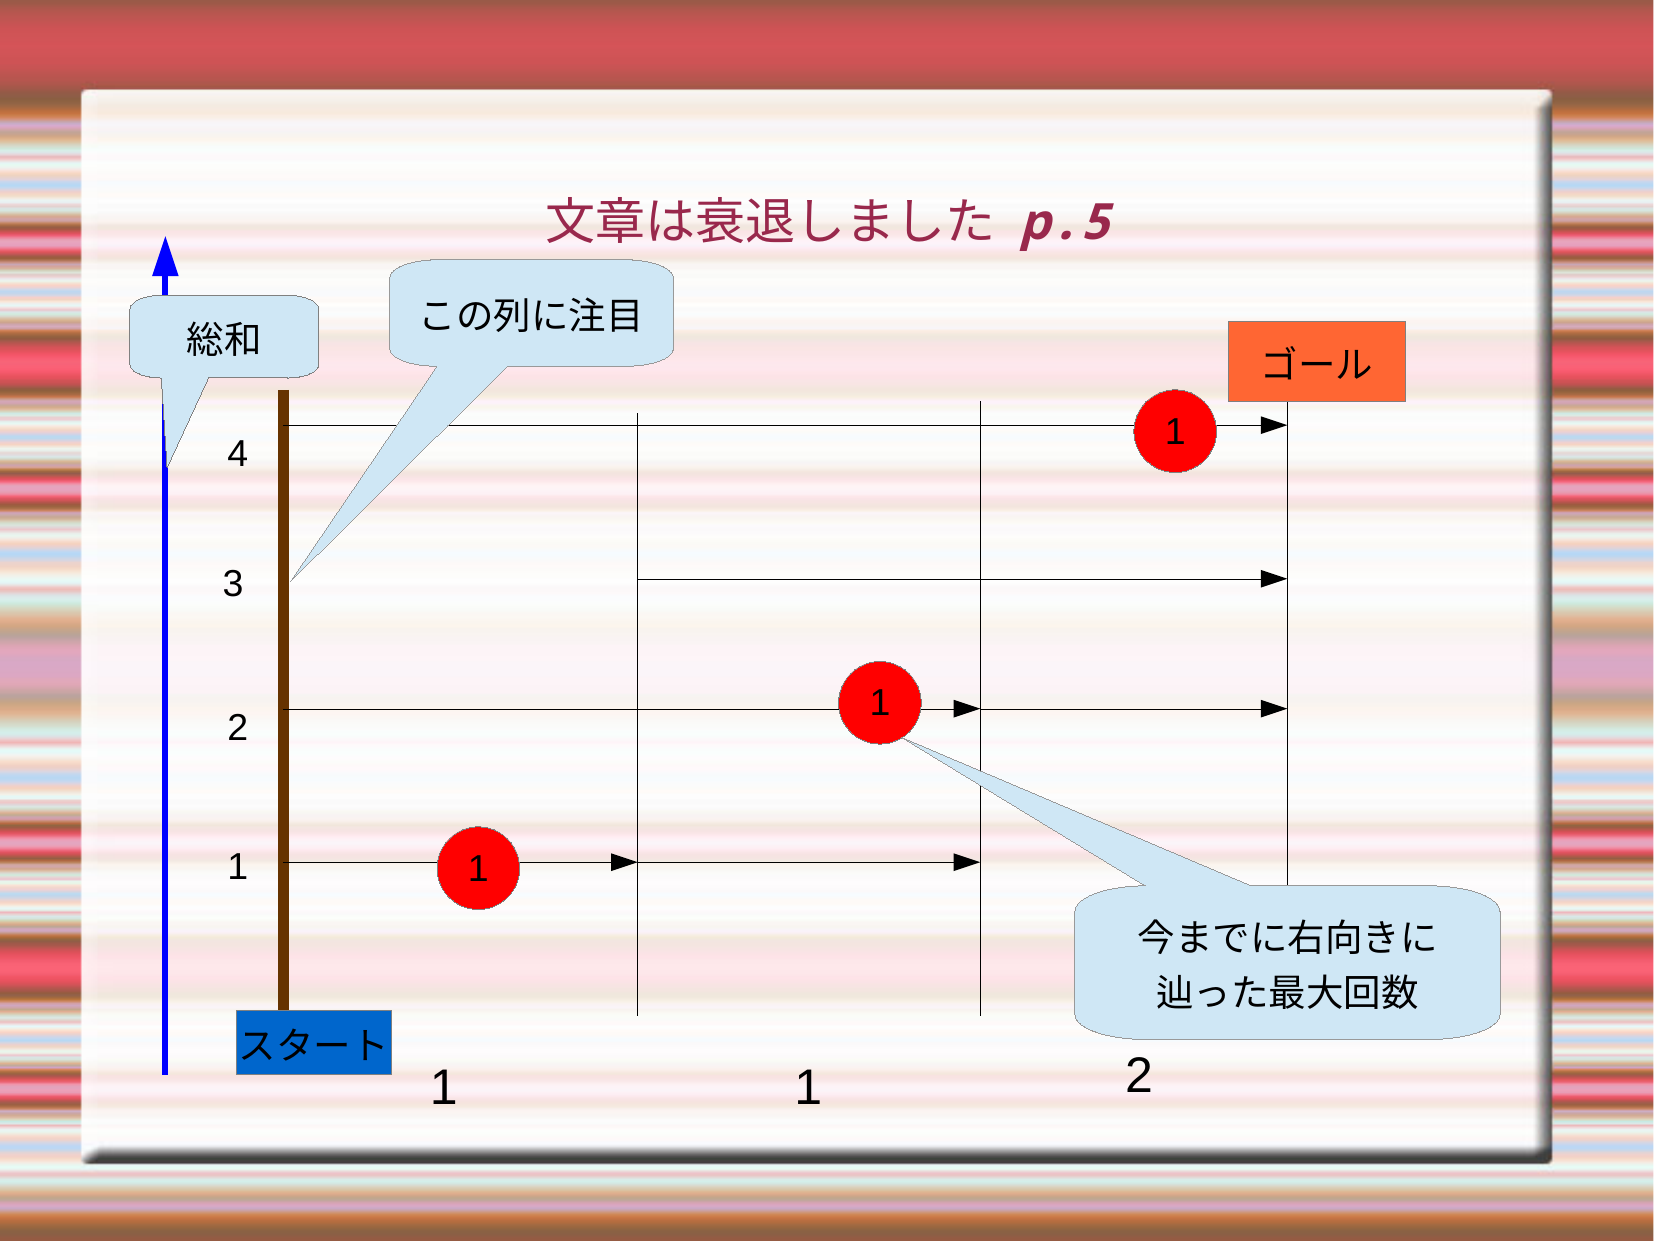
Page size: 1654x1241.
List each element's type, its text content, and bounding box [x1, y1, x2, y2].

title 文章は衰退しました p.5 [121, 114, 1534, 322]
text_box 総和 [129, 295, 319, 468]
text_box 今までに右向きに 辿った最大回数 [901, 737, 1501, 1040]
text_box 2 [212, 699, 263, 756]
text_box 1 [437, 826, 520, 910]
text_box 1 [779, 1051, 886, 1123]
text_box 1 [415, 1051, 473, 1123]
text_box 1 [212, 838, 263, 896]
text_box 4 [212, 425, 263, 483]
text_box 2 [1110, 1039, 1168, 1111]
text_box 1 [1133, 389, 1217, 473]
text_box この列に注目 [290, 259, 674, 582]
text_box 1 [838, 661, 922, 745]
text_box スタート [236, 1010, 392, 1075]
text_box 3 [207, 555, 259, 624]
text_box ゴール [1228, 321, 1406, 402]
picture [0, 0, 1654, 1241]
